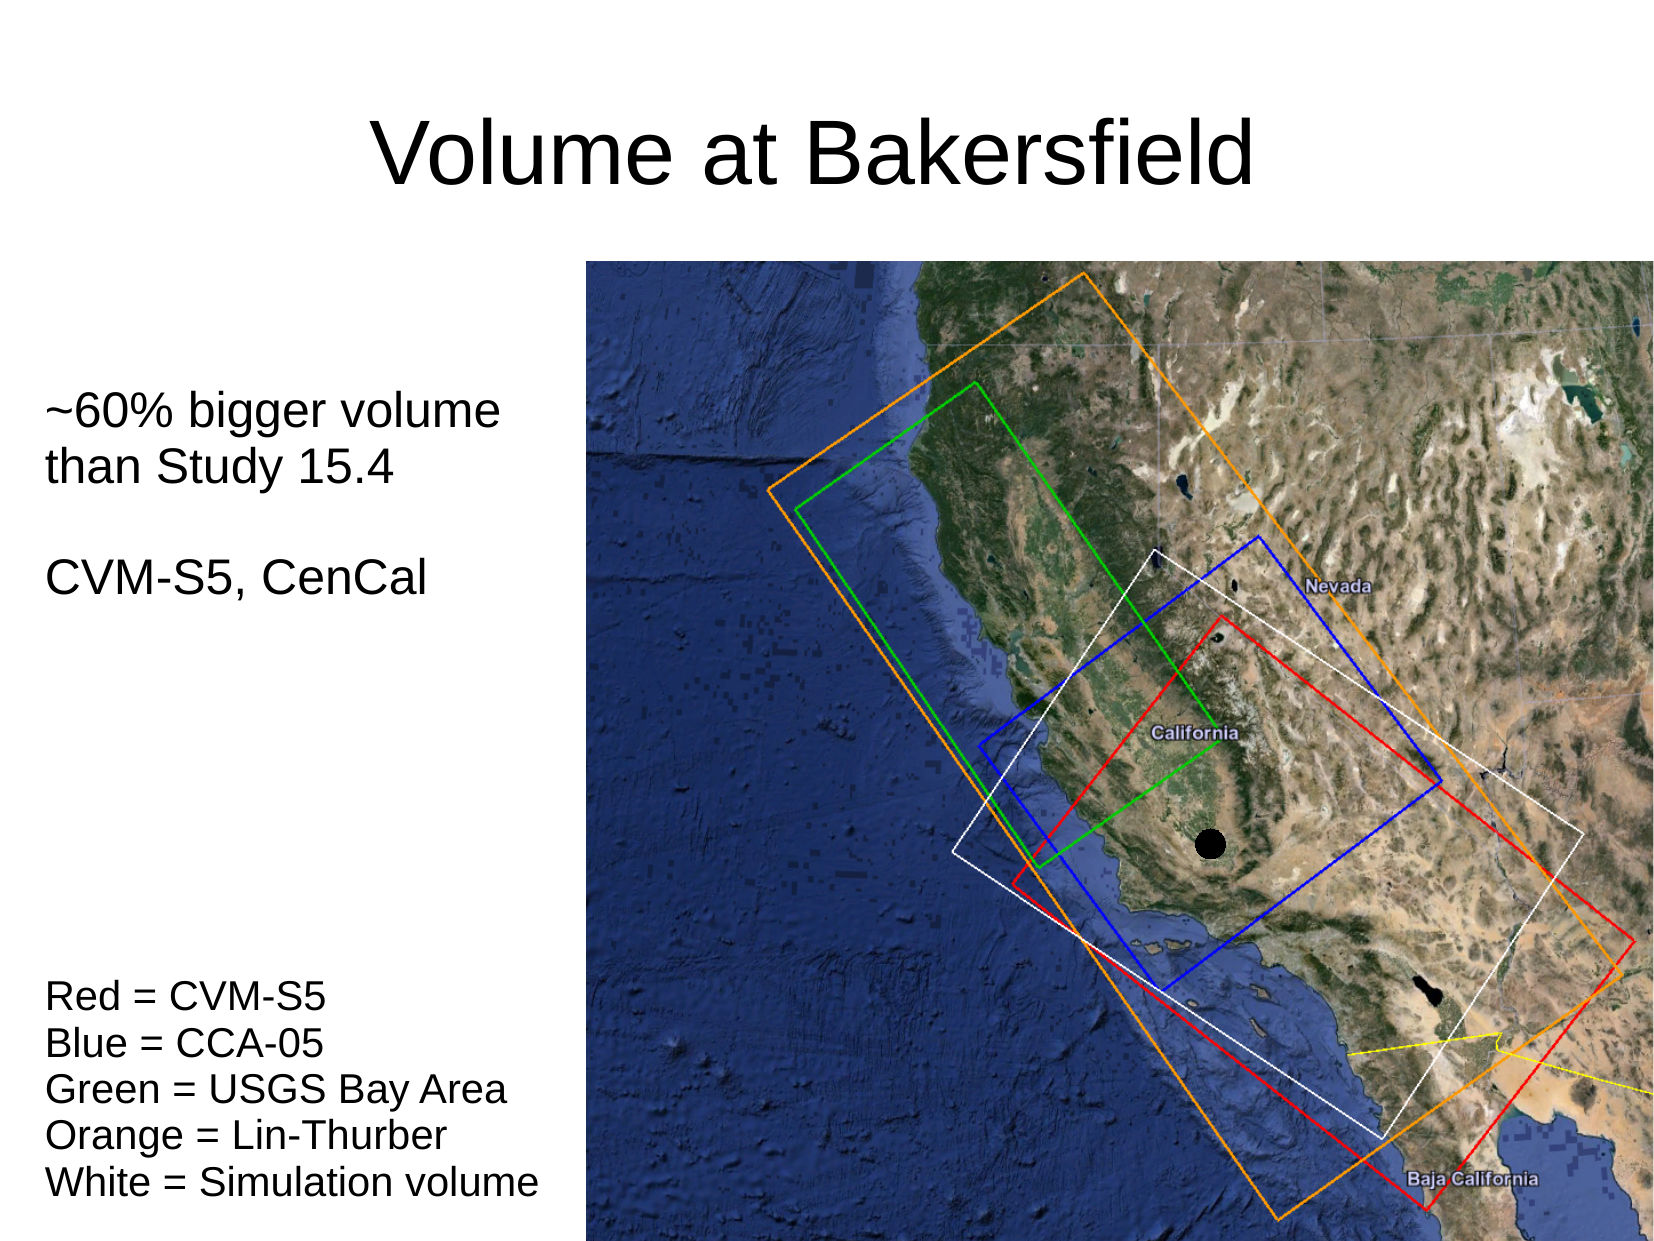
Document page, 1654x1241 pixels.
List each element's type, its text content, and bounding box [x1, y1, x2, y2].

text_box ~60% bigger volume than Study 15.4 CVM-S5, CenCal [30, 375, 541, 706]
text_box Red = CVM-S5 Blue = CCA-05 Green = USGS Bay Area Orange = Lin-Thurber White = Simulation volume [30, 965, 571, 1239]
picture [586, 261, 1654, 1241]
title Volume at Bakersfield [82, 49, 1571, 257]
text_box [1195, 828, 1226, 859]
